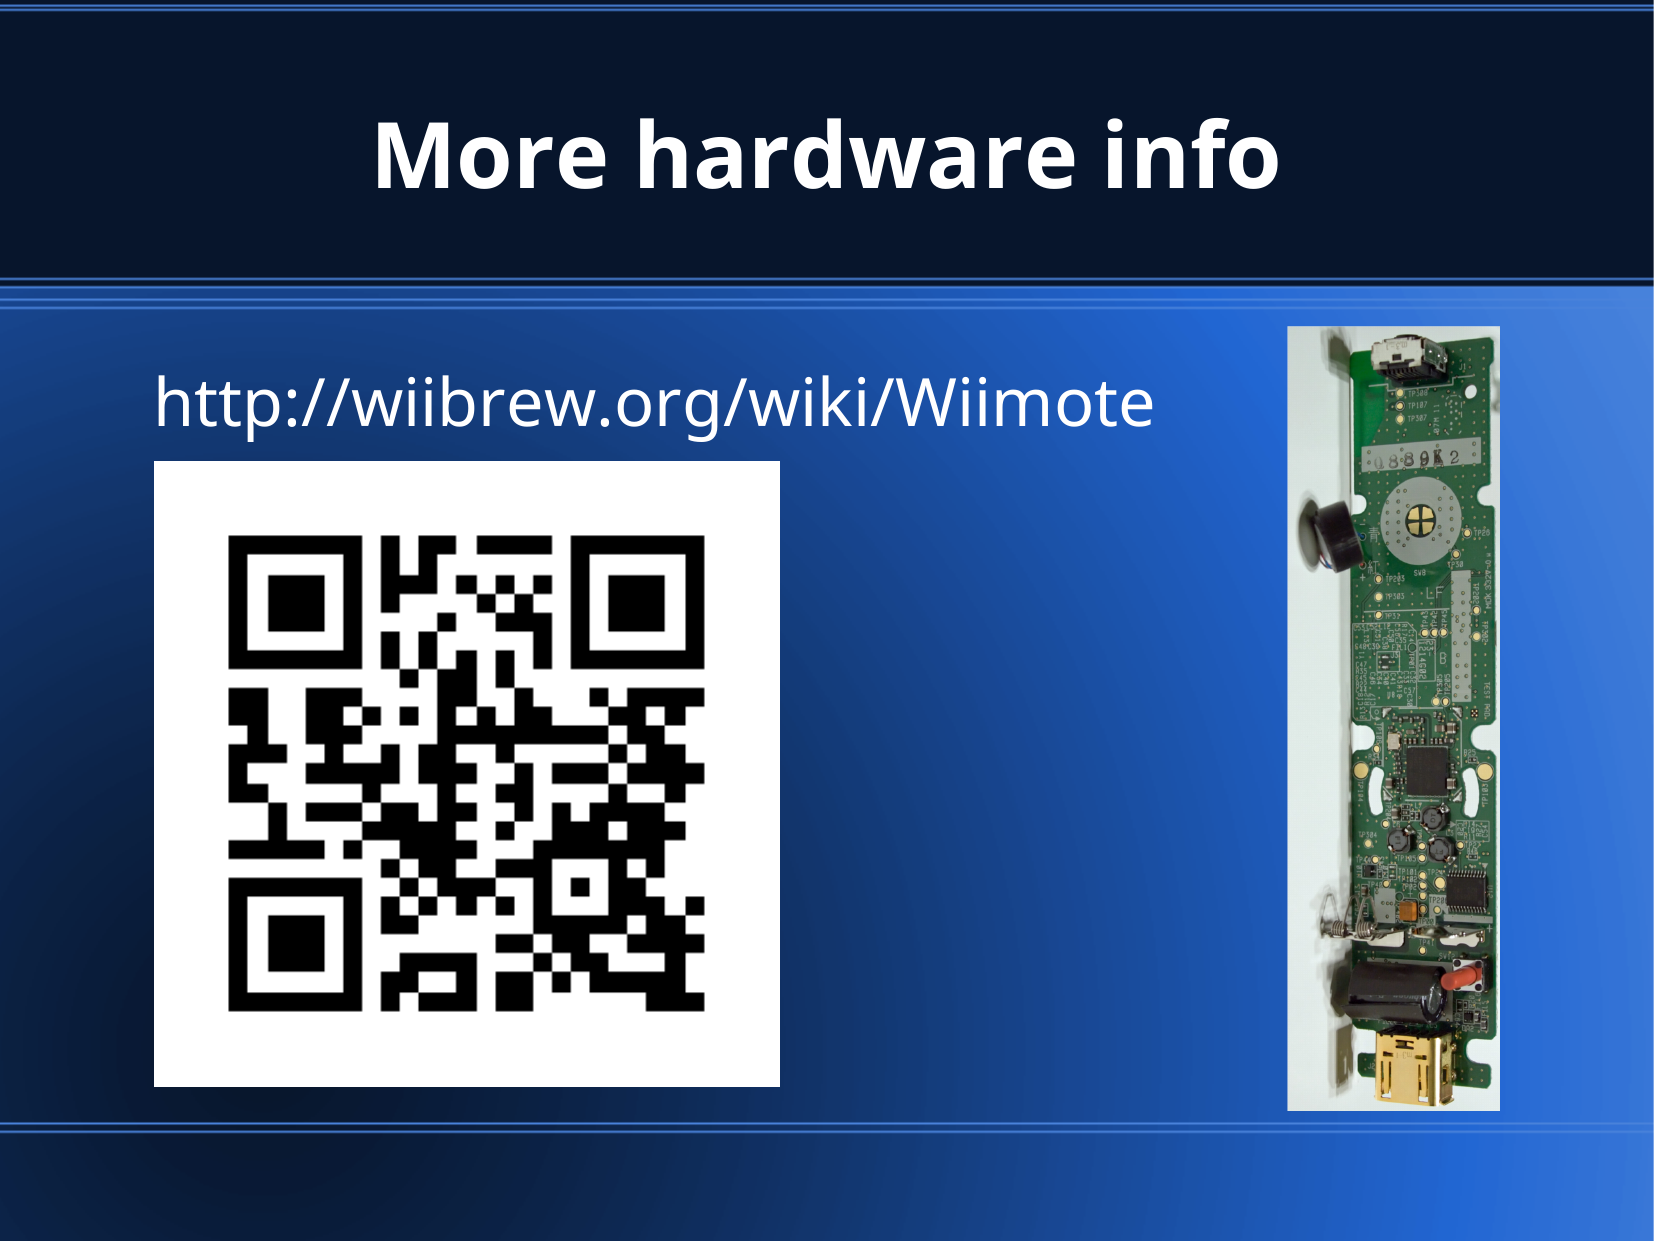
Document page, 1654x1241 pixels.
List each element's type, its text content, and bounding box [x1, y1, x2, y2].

list http://wiibrew.org/wiki/Wiimote [82, 355, 1571, 1174]
picture [0, 0, 1654, 1241]
title More hardware info [82, 49, 1571, 257]
